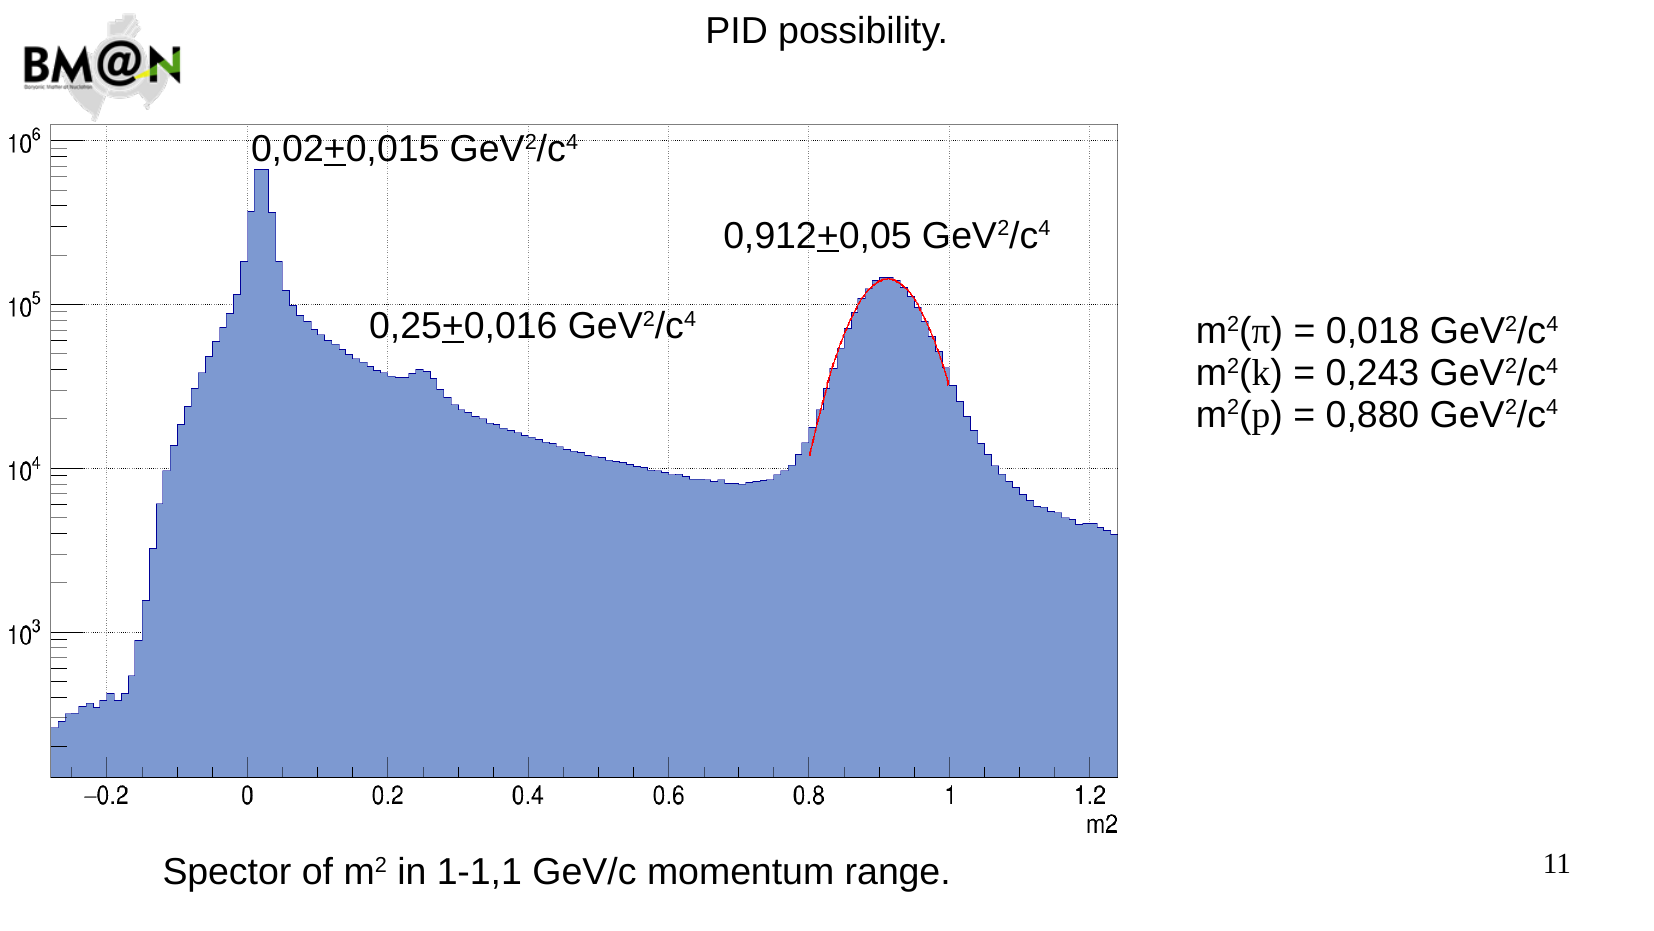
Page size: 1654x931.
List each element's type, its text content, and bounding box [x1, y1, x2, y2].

text_box 0,02+0,015 GeV2/c4 [236, 120, 621, 178]
text_box 0,25+0,016 GeV2/c4 [354, 297, 739, 355]
text_box Spector of m2 in 1-1,1 GeV/c momentum range. [147, 843, 1034, 931]
text_box PID possibility. [228, 2, 1654, 60]
text_box m2(π) = 0,018 GeV2/c4 m2(k) = 0,243 GeV2/c4 m2(p) = 0,880 GeV2/c4 [1181, 302, 1584, 443]
picture [0, 0, 1123, 844]
text_box 0,912+0,05 GeV2/c4 [708, 206, 1093, 264]
